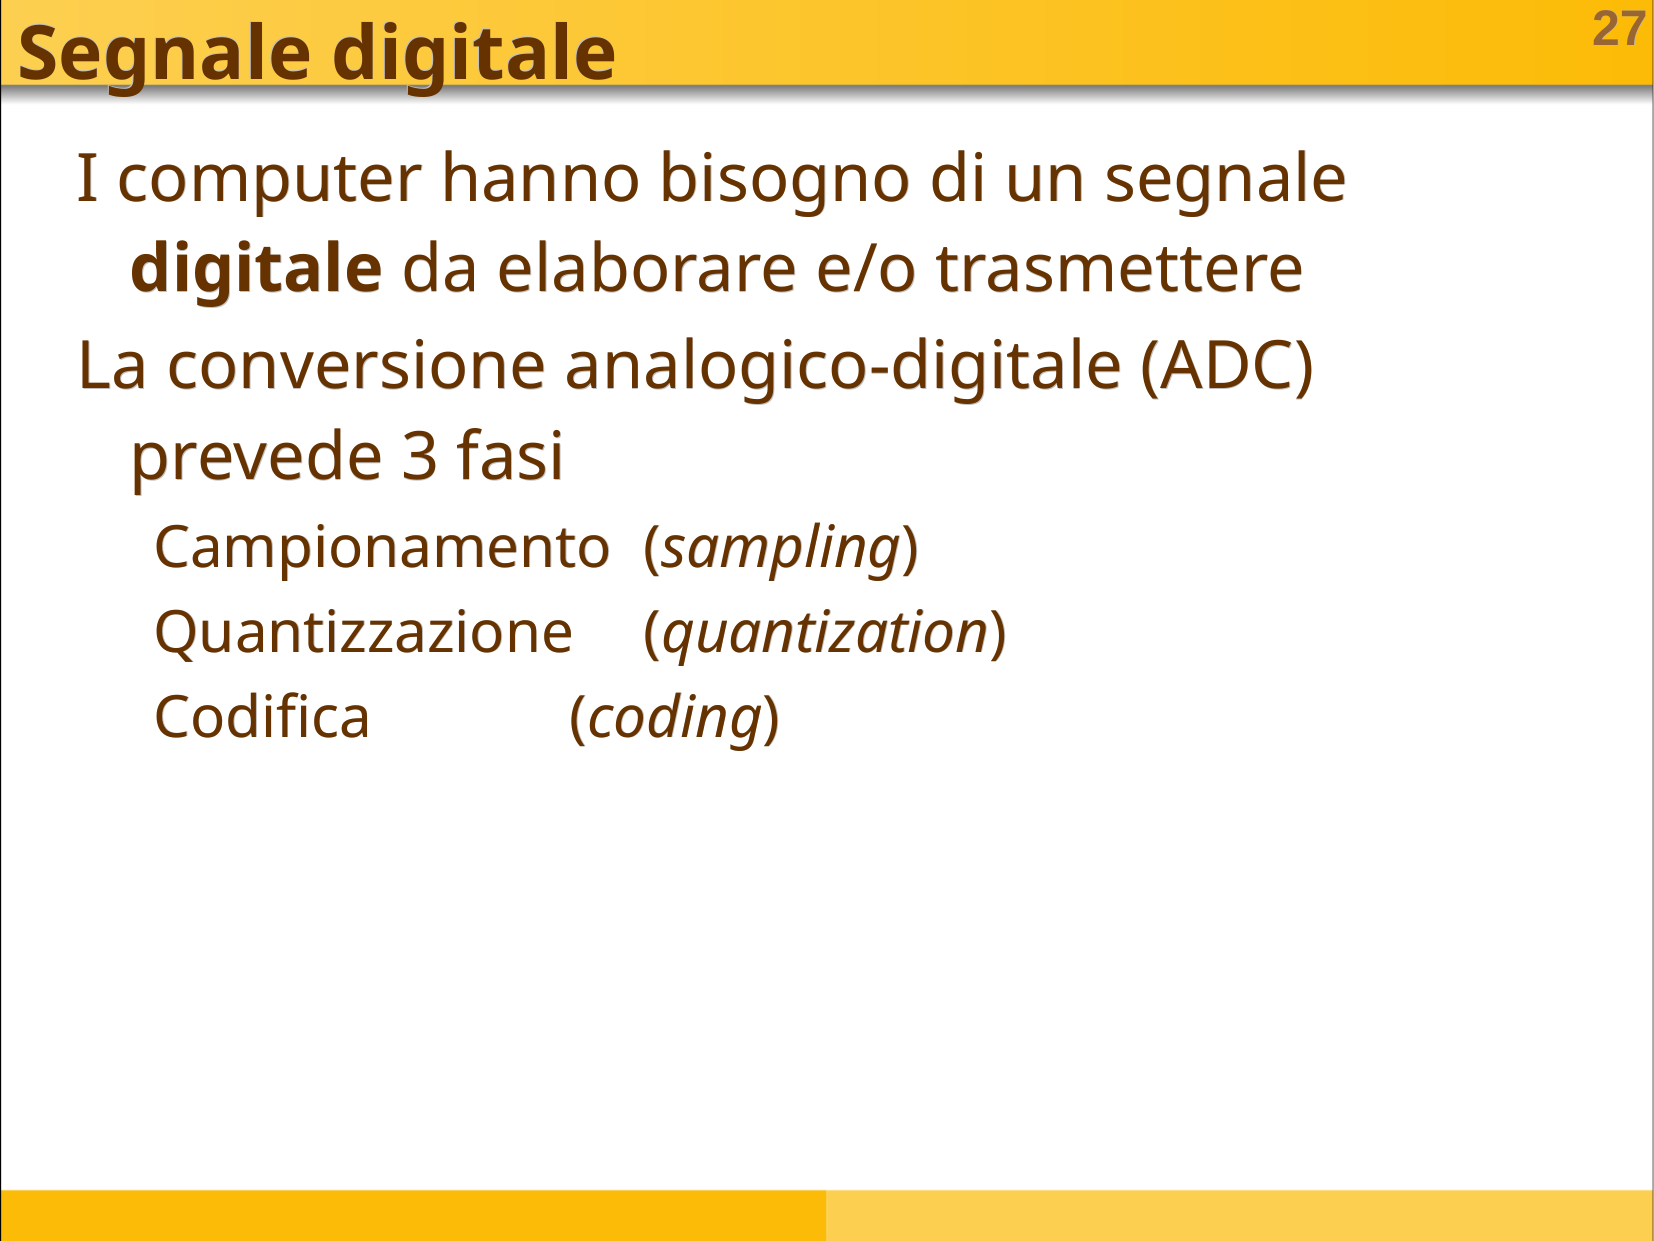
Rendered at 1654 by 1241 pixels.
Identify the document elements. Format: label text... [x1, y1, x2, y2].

picture [0, 0, 1654, 1241]
list I computer hanno bisogno di un segnale digitale da elaborare e/o trasmettere La conversione analogico-digitale (ADC) prevede 3 fasi Campionamento (sampling) Quantizzazione (quantization) Codifica (coding) [59, 129, 1595, 1149]
title Segnale digitale [0, 0, 1477, 87]
